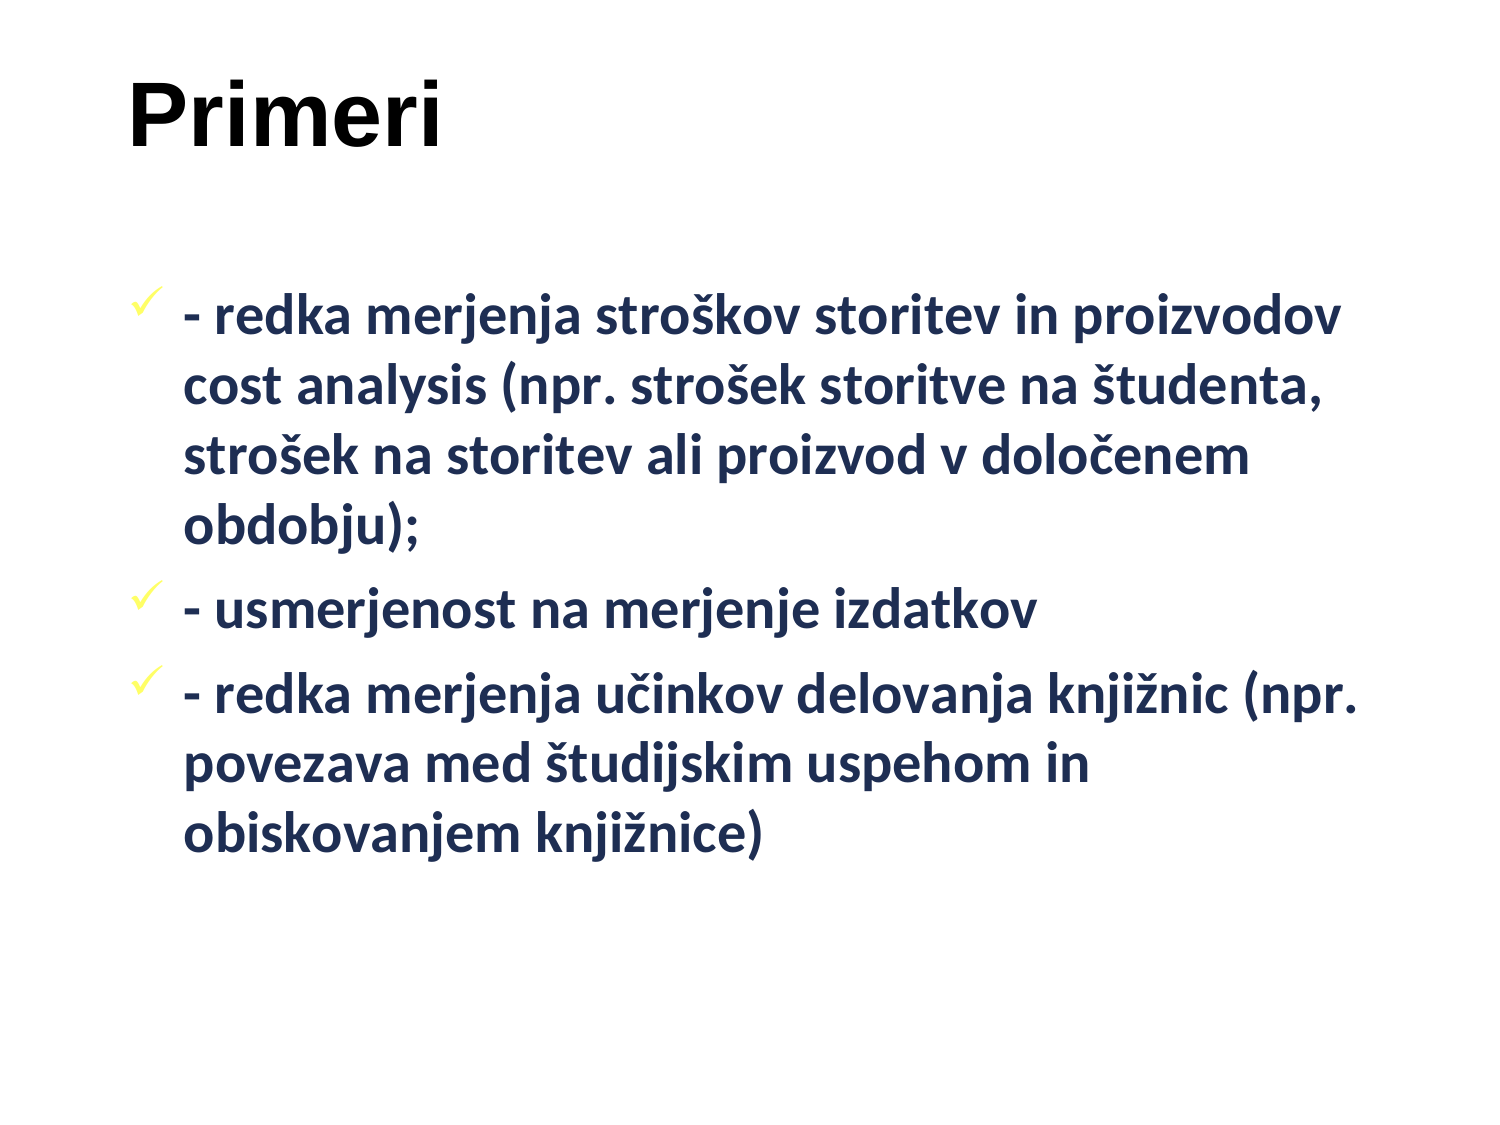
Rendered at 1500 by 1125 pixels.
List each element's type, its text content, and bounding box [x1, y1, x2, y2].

list - redka merjenja stroškov storitev in proizvodov cost analysis (npr. strošek storitve na študenta, strošek na storitev ali proizvod v določenem obdobju); - usmerjenost na merjenje izdatkov - redka merjenja učinkov delovanja knjižnic (npr. povezava med študijskim uspehom in obiskovanjem knjižnice) [112, 184, 1388, 988]
title Primeri [112, 37, 1388, 173]
